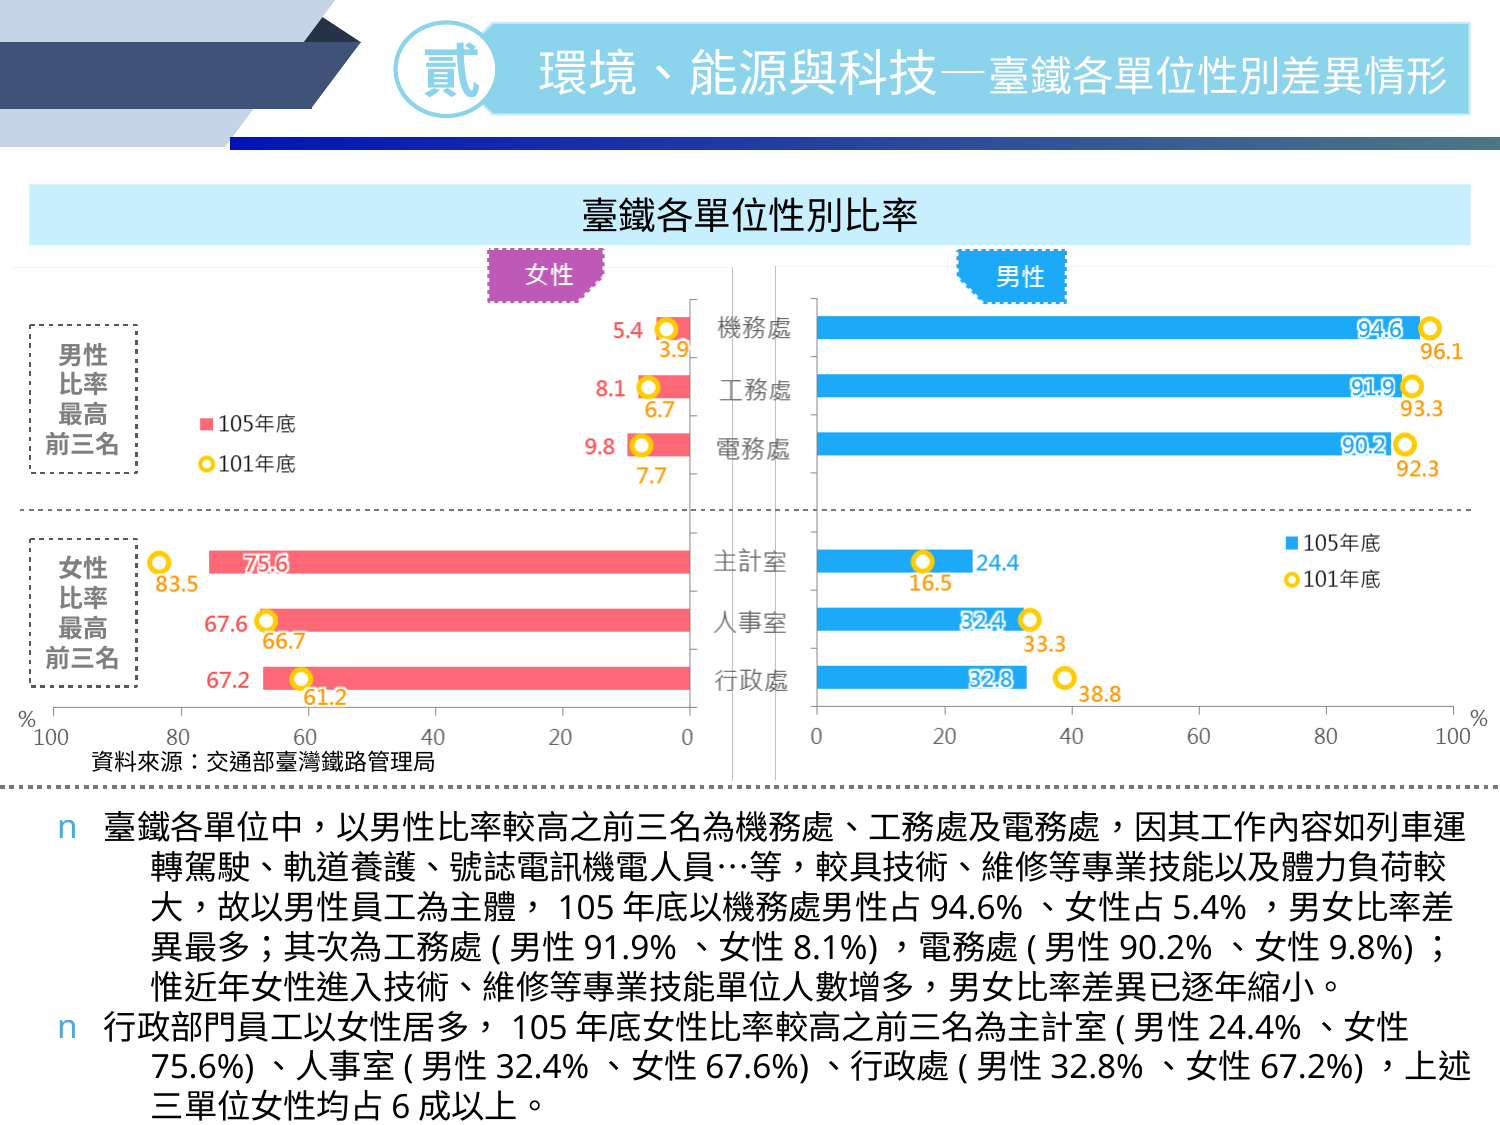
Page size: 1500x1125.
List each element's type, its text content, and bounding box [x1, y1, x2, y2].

picture [11, 248, 1495, 781]
text_box [486, 21, 1471, 116]
text_box [230, 137, 1500, 149]
text_box 貳 [408, 26, 486, 113]
text_box 女性 比率 最高 前三名 [30, 539, 136, 687]
text_box 環境、能源與科技—臺鐵各單位性別差異情形 [497, 25, 1471, 118]
text_box [395, 38, 408, 100]
text_box 臺鐵各單位中，以男性比率較高之前三名為機務處、工務處及電務處，因其工作內容如列車運轉駕駛、軌道養護、號誌電訊機電人員…等，較具技術、維修等專業技能以及體力負荷較大，故以男性員工為主體，105年底以機務處男性占94.6%、女性占5.4%，男女比率差異最多；其次為工務處(男性91.9%、女性8.1%)，電務處(男性90.2%、女性9.8%)；惟近年女性進入技術、維修等專業技能單位人數增多，男女比率差異已逐年縮小。 行政部門員工以女性居多，105年底女性比率較高之前三名為主計室(男性24.4%、女性75.6%)、人事室(男性32.4%、女性67.6%)、行政處(男性32.8%、女性67.2%)，上述三單位女性均占6成以上。 [41, 798, 1495, 1125]
text_box 男性 比率 最高 前三名 [30, 325, 136, 473]
text_box 臺鐵各單位性別比率 [29, 184, 1471, 246]
text_box [427, 22, 466, 26]
text_box 資料來源：交通部臺灣鐵路管理局 [76, 739, 597, 783]
